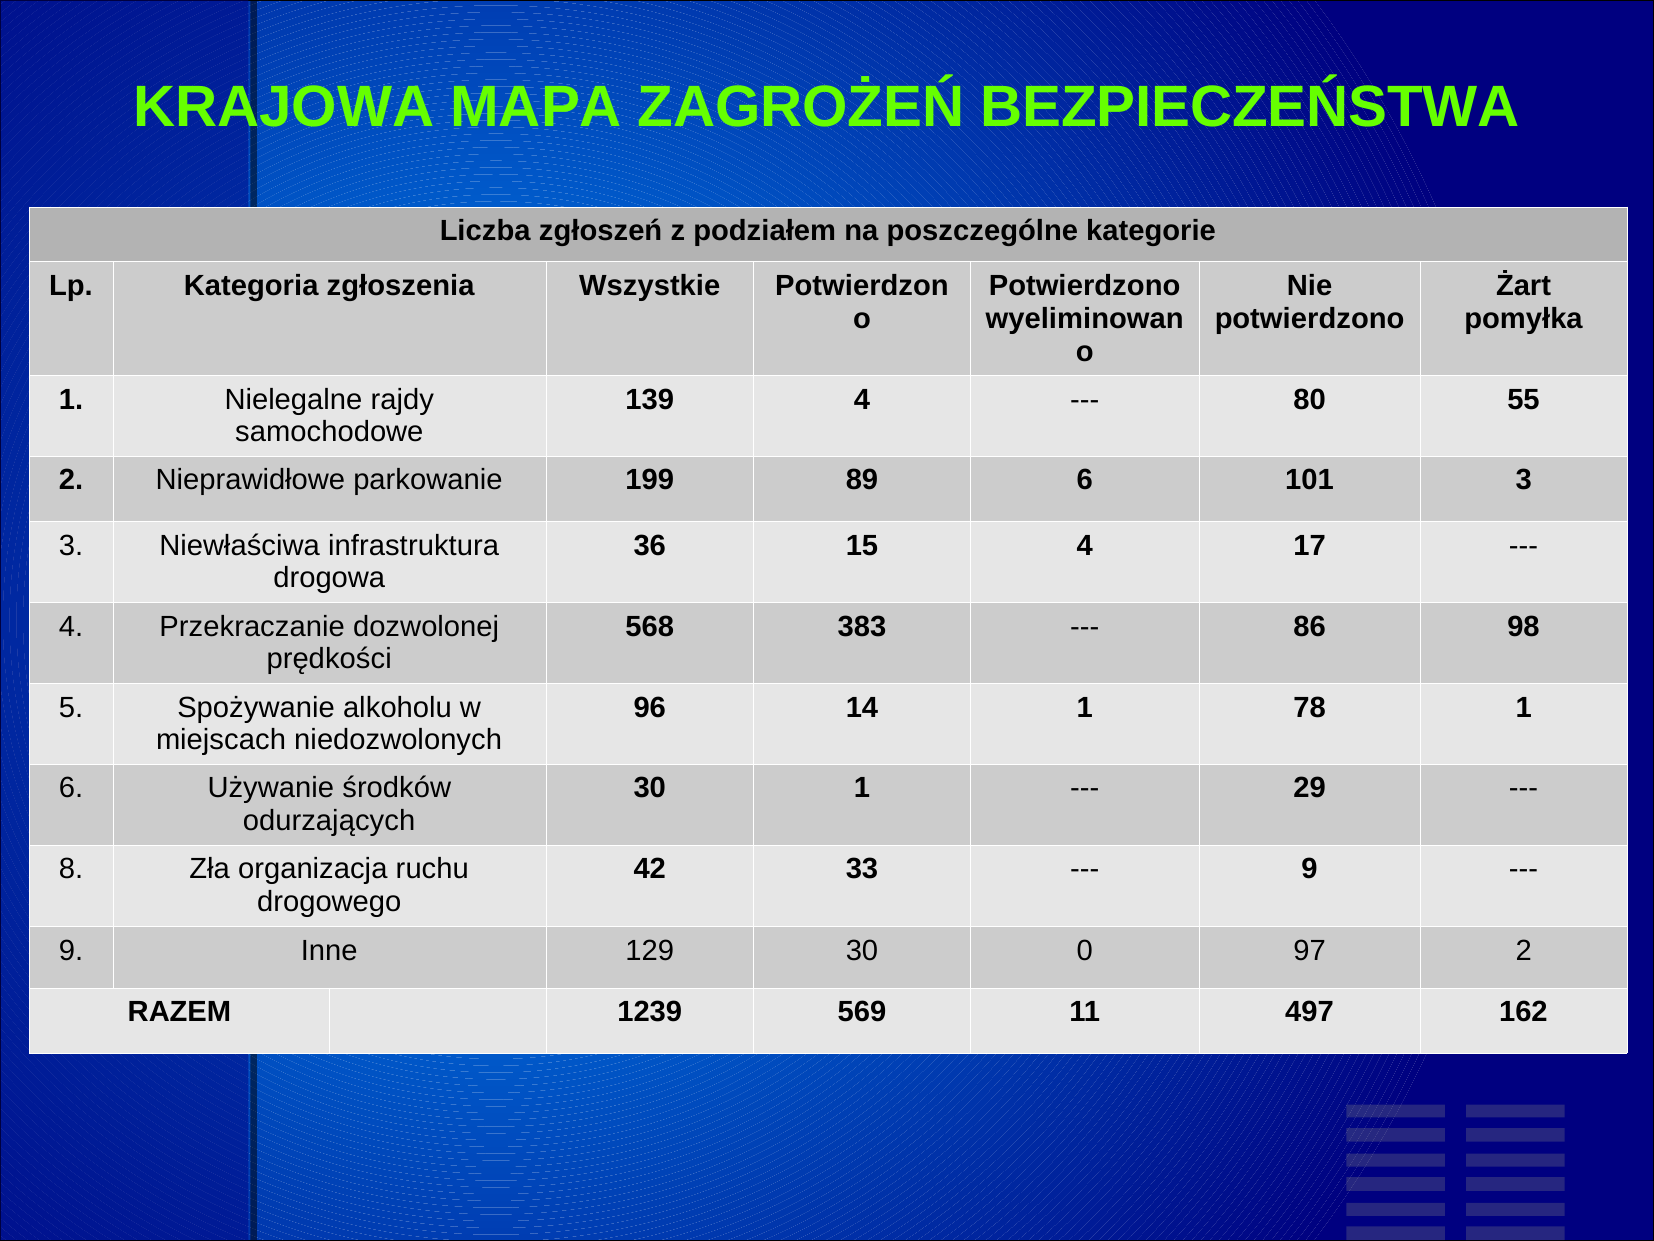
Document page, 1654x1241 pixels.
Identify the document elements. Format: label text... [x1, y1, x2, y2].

table_cell 6. [30, 765, 113, 845]
table_cell 1. [30, 376, 113, 456]
table_cell 1 [754, 765, 970, 845]
table_cell 14 [754, 684, 970, 764]
table_cell RAZEM [30, 989, 329, 1053]
table_cell Zła organizacja ruchu drogowego [114, 846, 546, 926]
table_cell 1239 [547, 989, 753, 1053]
table_cell 86 [1200, 603, 1420, 683]
table_cell 98 [1421, 603, 1627, 683]
table_cell 1 [971, 684, 1199, 764]
table_cell 3. [30, 522, 113, 602]
table_cell 97 [1200, 927, 1420, 988]
table_cell 569 [754, 989, 970, 1053]
table_cell [330, 989, 546, 1053]
table_cell 89 [754, 457, 970, 521]
table_cell 129 [547, 927, 753, 988]
table_cell 1 [1421, 684, 1627, 764]
table_cell 383 [754, 603, 970, 683]
table_cell Potwierdzono wyeliminowano [971, 262, 1199, 375]
table_cell Żart pomyłka [1421, 262, 1627, 375]
table_cell 80 [1200, 376, 1420, 456]
table_cell Inne [114, 927, 546, 988]
table_cell 0 [971, 927, 1199, 988]
table_cell 29 [1200, 765, 1420, 845]
table_cell --- [1421, 522, 1627, 602]
table_cell 4 [754, 376, 970, 456]
table_cell 15 [754, 522, 970, 602]
table_cell 33 [754, 846, 970, 926]
text_box KRAJOWA MAPA ZAGROŻEŃ BEZPIECZEŃSTWA [59, 66, 1595, 178]
table_cell Nielegalne rajdy samochodowe [114, 376, 546, 456]
table_cell Potwierdzono [754, 262, 970, 375]
table_cell --- [971, 846, 1199, 926]
table_cell 497 [1200, 989, 1420, 1053]
table_cell 30 [754, 927, 970, 988]
table_cell 5. [30, 684, 113, 764]
table_cell 4 [971, 522, 1199, 602]
table_cell 9 [1200, 846, 1420, 926]
table_cell 11 [971, 989, 1199, 1053]
table_cell --- [1421, 765, 1627, 845]
table_cell 55 [1421, 376, 1627, 456]
table_cell Używanie środków odurzających [114, 765, 546, 845]
table_cell Lp. [30, 262, 113, 375]
table_cell 8. [30, 846, 113, 926]
table_cell Niewłaściwa infrastruktura drogowa [114, 522, 546, 602]
table_cell 42 [547, 846, 753, 926]
table_cell 6 [971, 457, 1199, 521]
table_cell 4. [30, 603, 113, 683]
table_cell 139 [547, 376, 753, 456]
table_cell Spożywanie alkoholu w miejscach niedozwolonych [114, 684, 546, 764]
table_cell Kategoria zgłoszenia [114, 262, 546, 375]
table_cell Nieprawidłowe parkowanie [114, 457, 546, 521]
table_cell 9. [30, 927, 113, 988]
table_cell --- [971, 603, 1199, 683]
table_cell 199 [547, 457, 753, 521]
table_cell 36 [547, 522, 753, 602]
table_cell 30 [547, 765, 753, 845]
table_cell --- [1421, 846, 1627, 926]
table_cell 568 [547, 603, 753, 683]
table_cell 17 [1200, 522, 1420, 602]
table_cell Przekraczanie dozwolonej prędkości [114, 603, 546, 683]
table_cell Nie potwierdzono [1200, 262, 1420, 375]
table_cell Wszystkie [547, 262, 753, 375]
table_cell --- [971, 765, 1199, 845]
table_cell 2 [1421, 927, 1627, 988]
table_cell --- [971, 376, 1199, 456]
table_cell 162 [1421, 989, 1627, 1053]
table_cell 101 [1200, 457, 1420, 521]
table_cell 78 [1200, 684, 1420, 764]
table_cell 3 [1421, 457, 1627, 521]
table_cell 96 [547, 684, 753, 764]
table_header Liczba zgłoszeń z podziałem na poszczególne kategorie [30, 208, 1627, 261]
table_cell 2. [30, 457, 113, 521]
